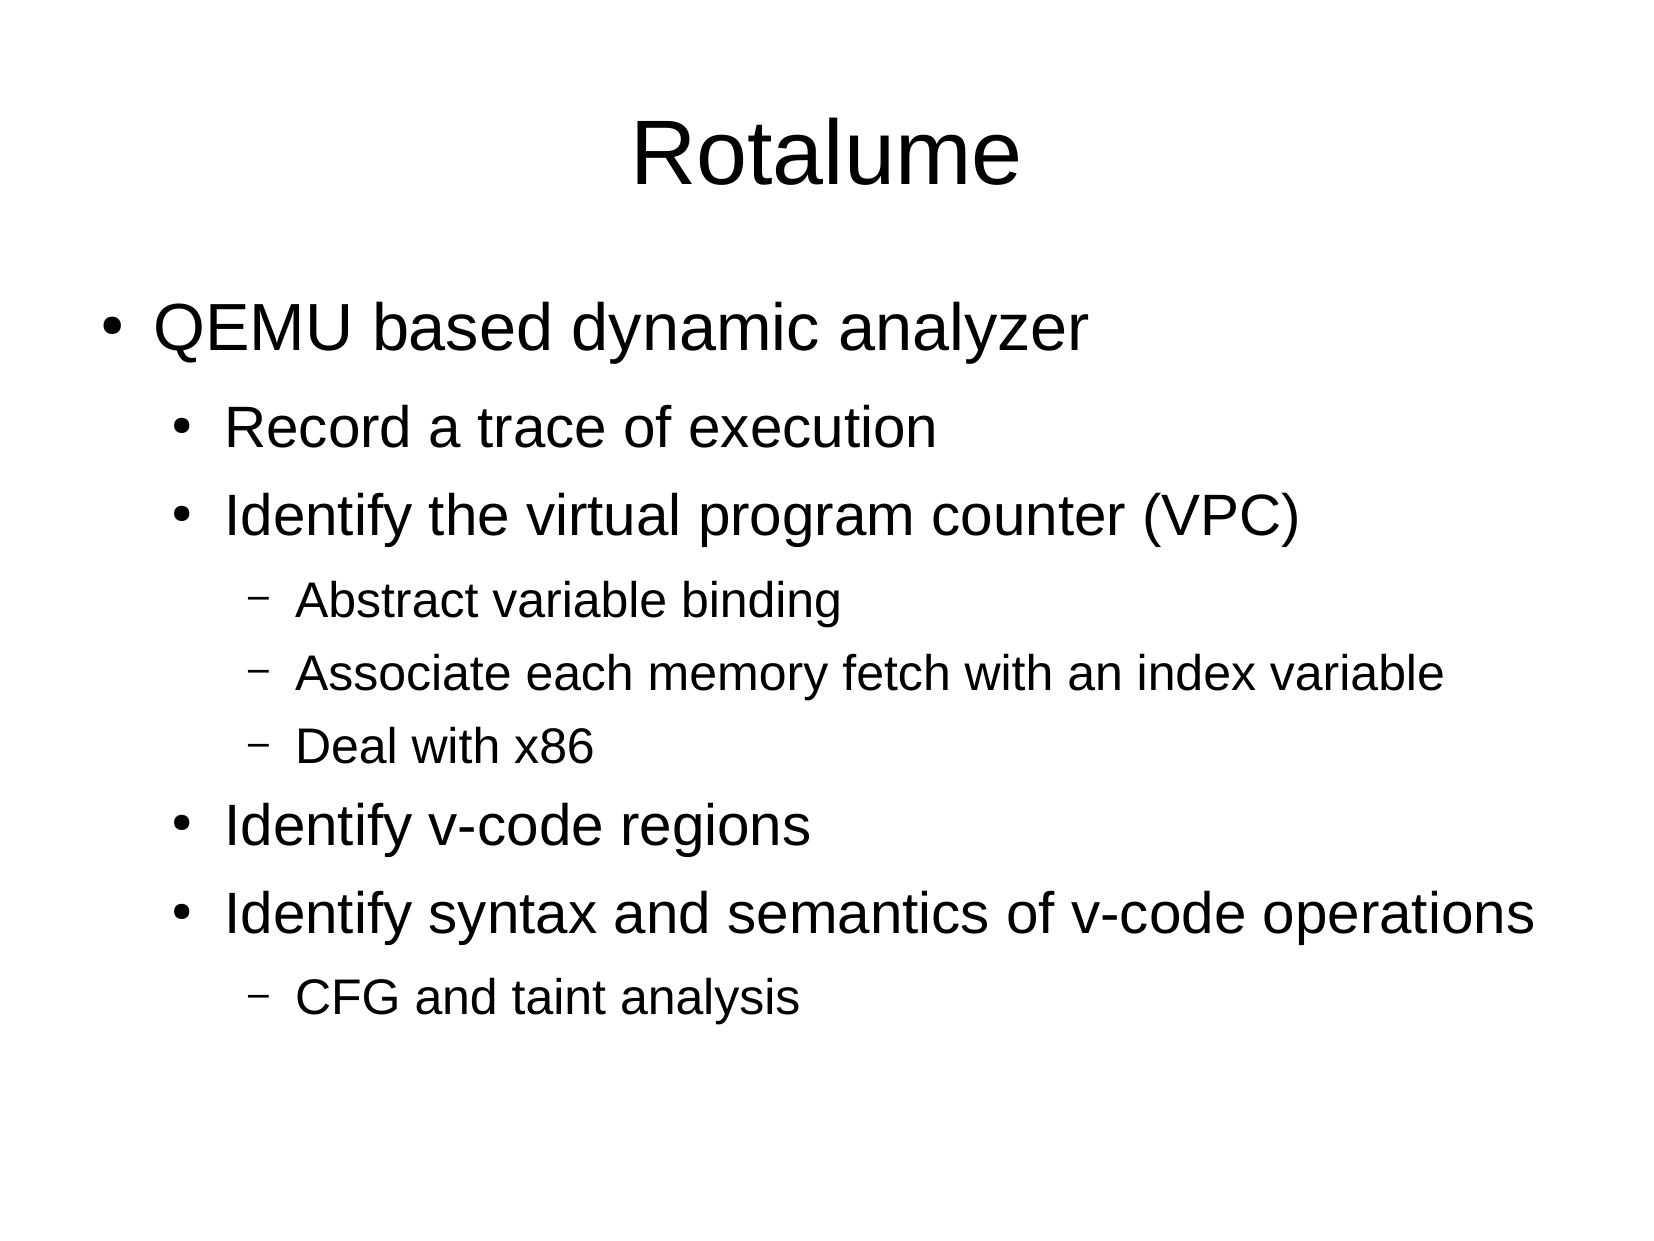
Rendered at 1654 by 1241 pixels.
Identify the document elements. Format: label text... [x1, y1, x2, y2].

list QEMU based dynamic analyzer Record a trace of execution Identify the virtual program counter (VPC) Abstract variable binding Associate each memory fetch with an index variable Deal with x86 Identify v-code regions Identify syntax and semantics of v-code operations CFG and taint analysis [82, 290, 1571, 1109]
title Rotalume [82, 49, 1571, 257]
